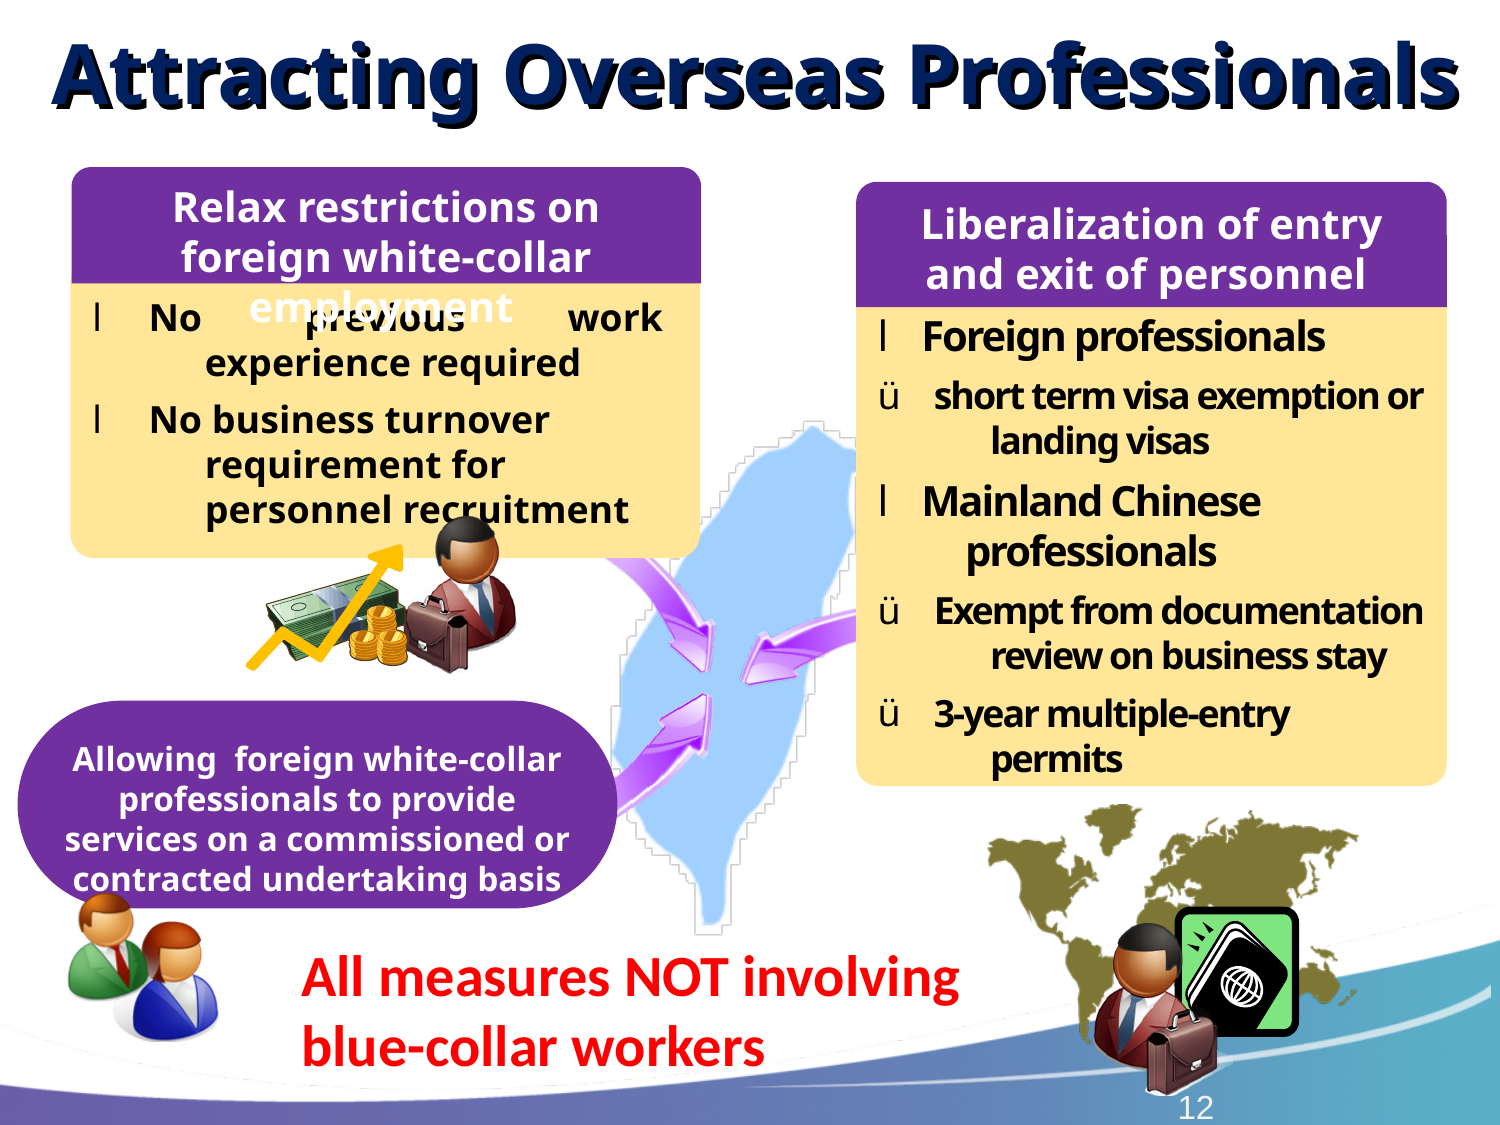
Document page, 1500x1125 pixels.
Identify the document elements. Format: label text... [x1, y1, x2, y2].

text_box All measures NOT involving blue-collar workers [286, 930, 1002, 1085]
picture [53, 892, 225, 1042]
text_box Relax restrictions on foreign white-collar employment [71, 167, 702, 284]
picture [265, 573, 373, 651]
picture [985, 804, 1417, 1096]
text_box Allowing foreign white-collar professionals to provide services on a commissioned or contracted undertaking basis [17, 700, 618, 909]
picture [508, 415, 872, 930]
text_box Attracting Overseas Professionals [5, 0, 1500, 148]
text_box No previous work experience required No business turnover requirement for personnel recruitment [70, 276, 700, 559]
text_box Foreign professionals short term visa exemption or landing visas Mainland Chinese professionals Exempt from documentation review on business stay 3-year multiple-entry permits [856, 308, 1447, 787]
text_box Liberalization of entry and exit of personnel [856, 181, 1447, 308]
picture [265, 516, 536, 674]
text_box [248, 547, 401, 668]
